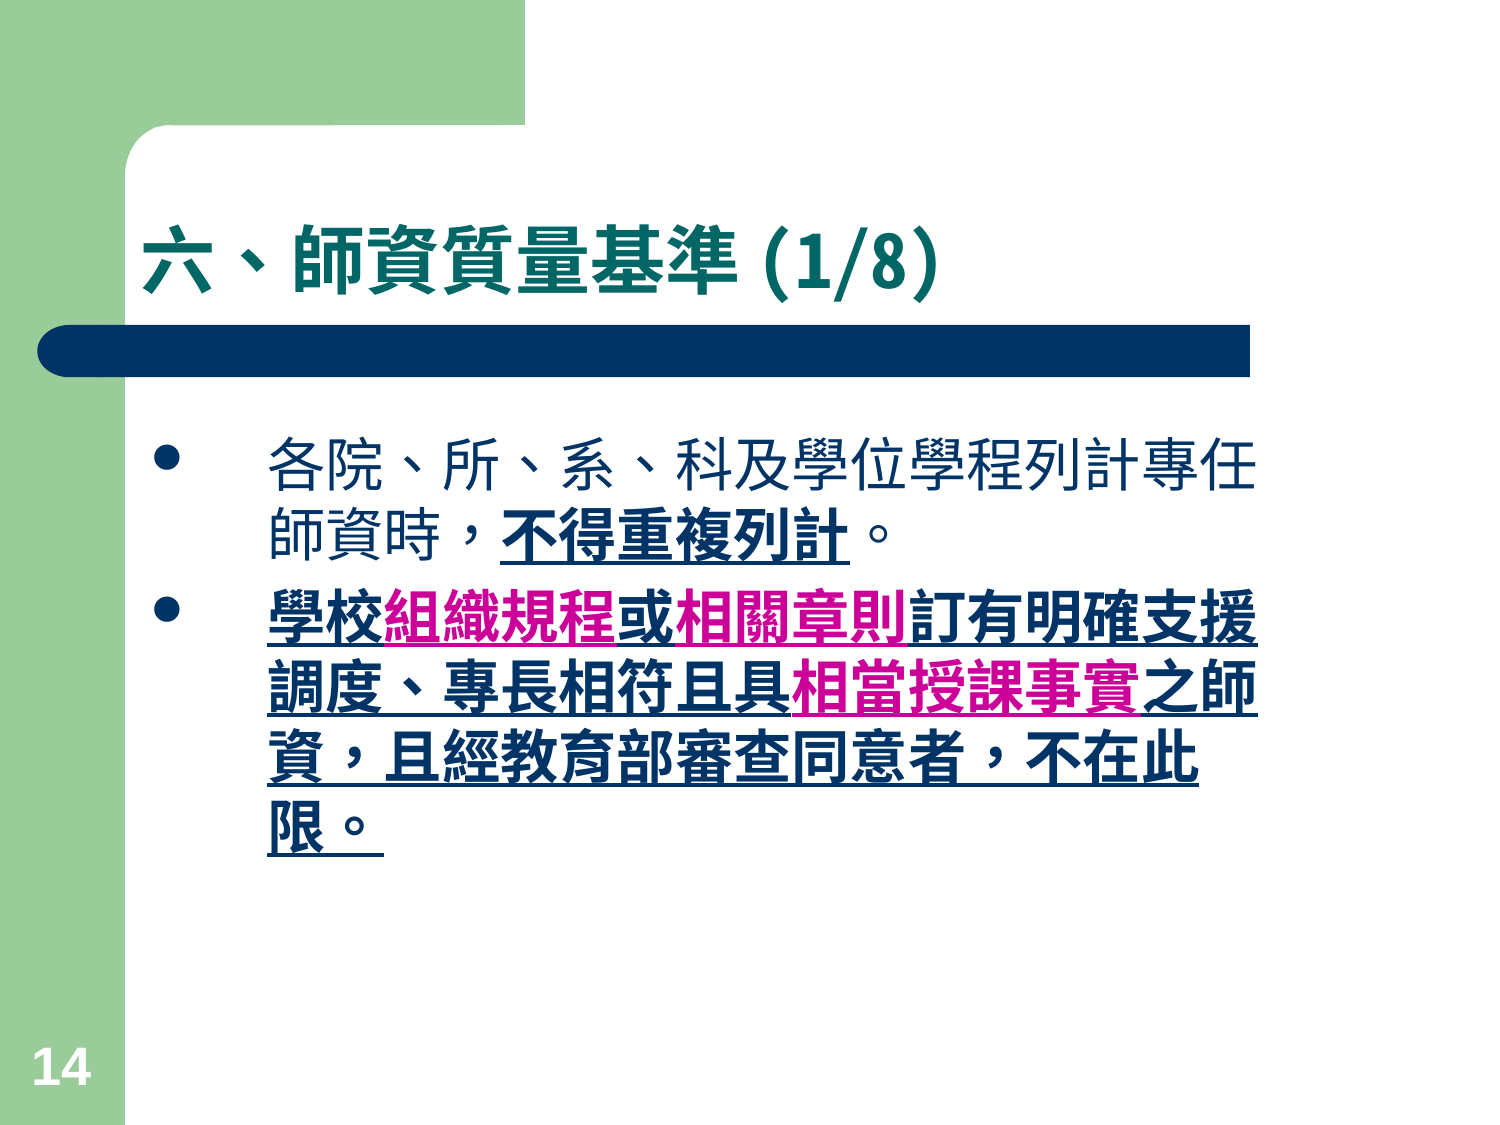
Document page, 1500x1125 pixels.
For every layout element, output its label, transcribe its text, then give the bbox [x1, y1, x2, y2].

title 六、師資質量基準(1/8) [125, 125, 1425, 313]
slide_number <編號> [13, 1023, 111, 1105]
list 各院、所、系、科及學位學程列計專任師資時，不得重複列計。 學校組織規程或相關章則訂有明確支援調度、專長相符且具相當授課事實之師資，且經教育部審查同意者，不在此限。 [135, 420, 1316, 1032]
